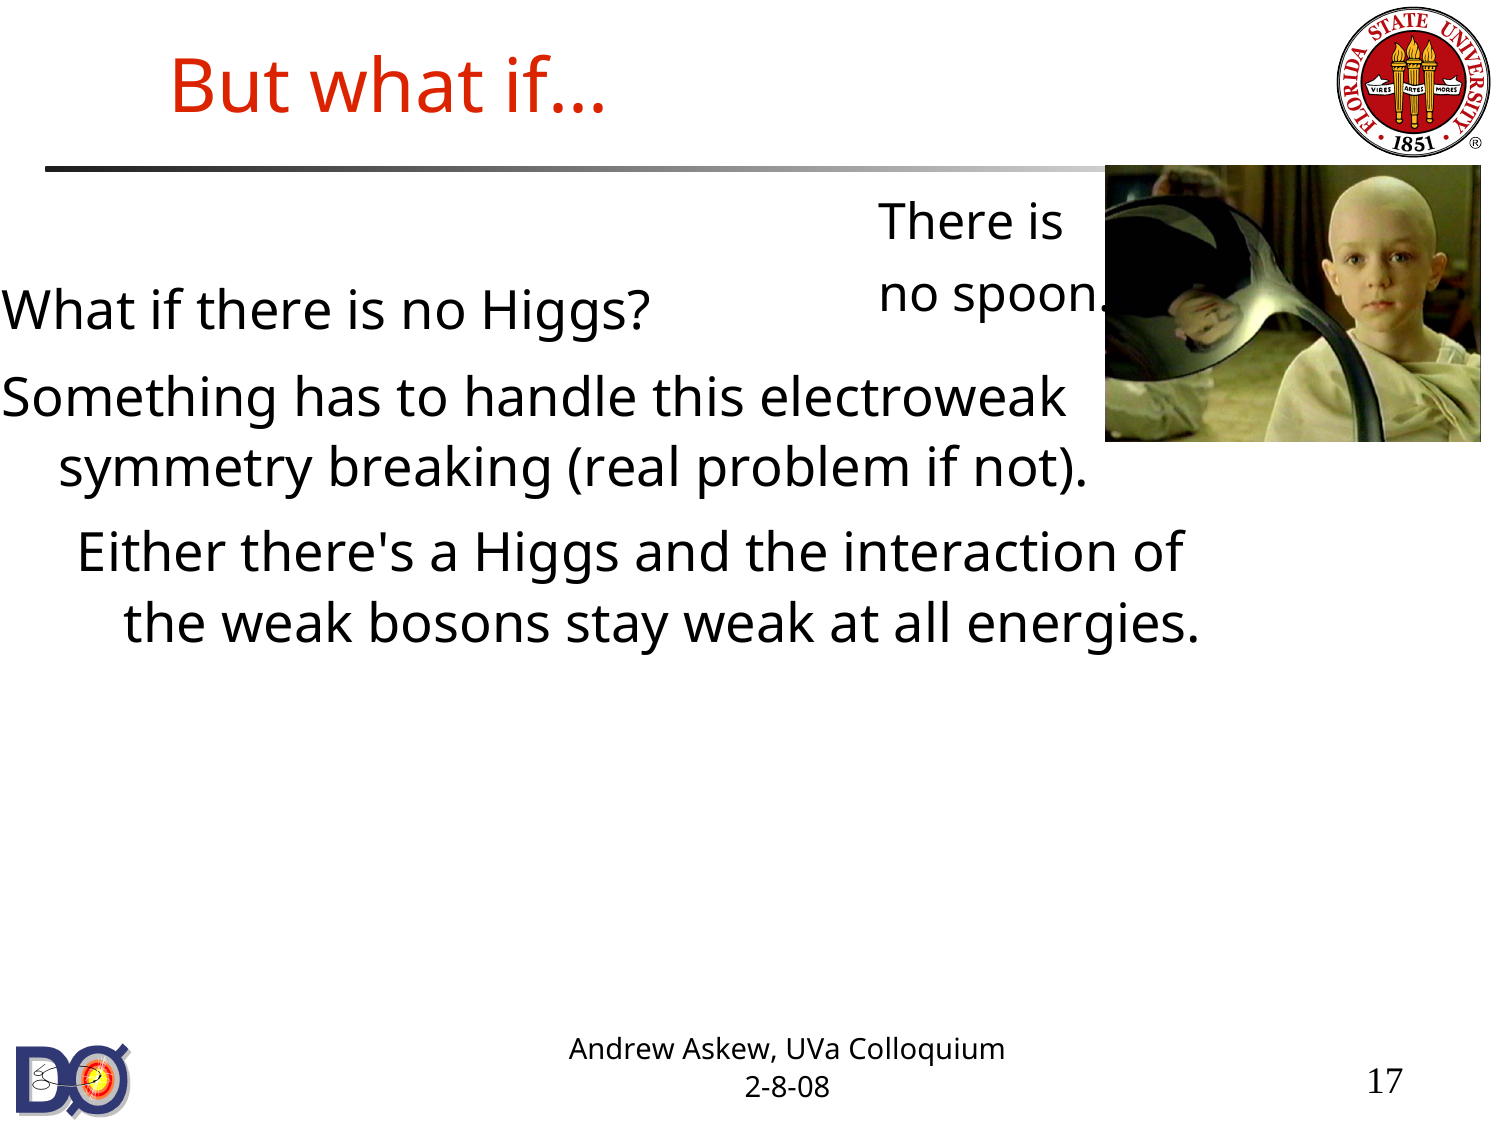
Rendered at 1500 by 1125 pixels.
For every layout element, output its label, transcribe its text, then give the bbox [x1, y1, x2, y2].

picture [1105, 165, 1481, 442]
list What if there is no Higgs? Something has to handle this electroweak symmetry breaking (real problem if not). Either there's a Higgs and the interaction of the weak bosons stay weak at all energies. [1, 273, 1281, 1057]
picture [9, 1057, 134, 1122]
picture [1335, 5, 1492, 159]
text_box There is no spoon. [878, 181, 1113, 300]
title But what if... [168, 29, 1313, 137]
